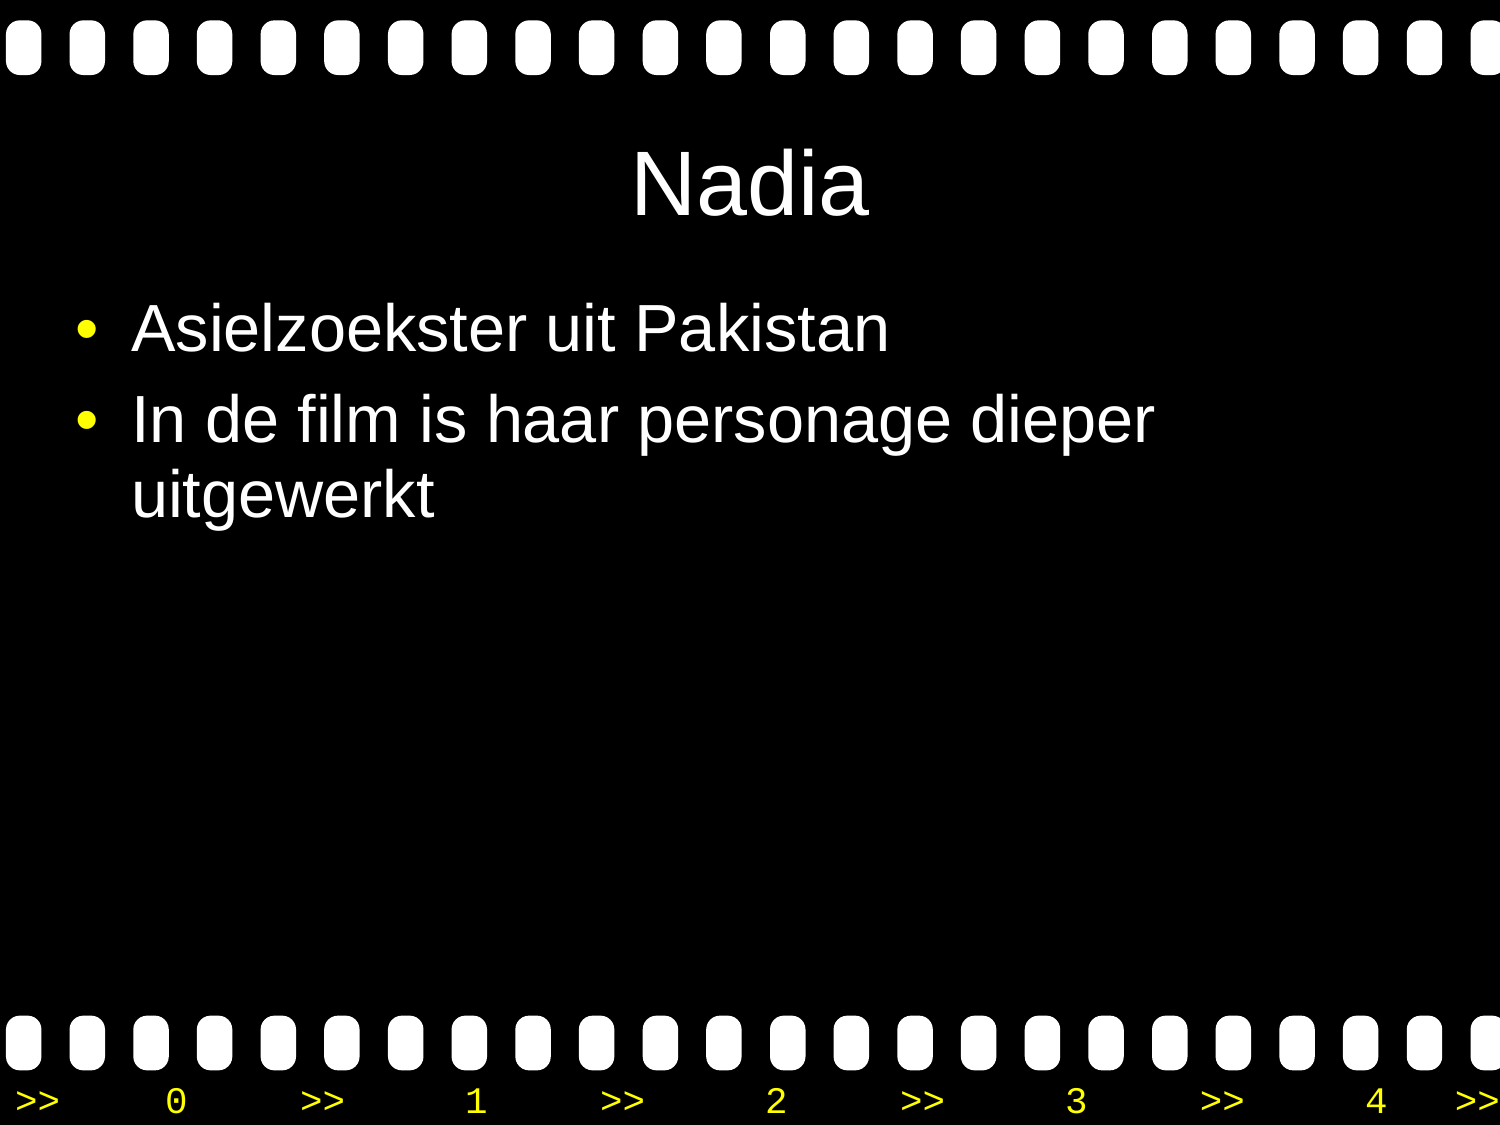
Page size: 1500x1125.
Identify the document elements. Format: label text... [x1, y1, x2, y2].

title Nadia [75, 97, 1426, 271]
list Asielzoekster uit Pakistan In de film is haar personage dieper uitgewerkt [75, 290, 1426, 1019]
